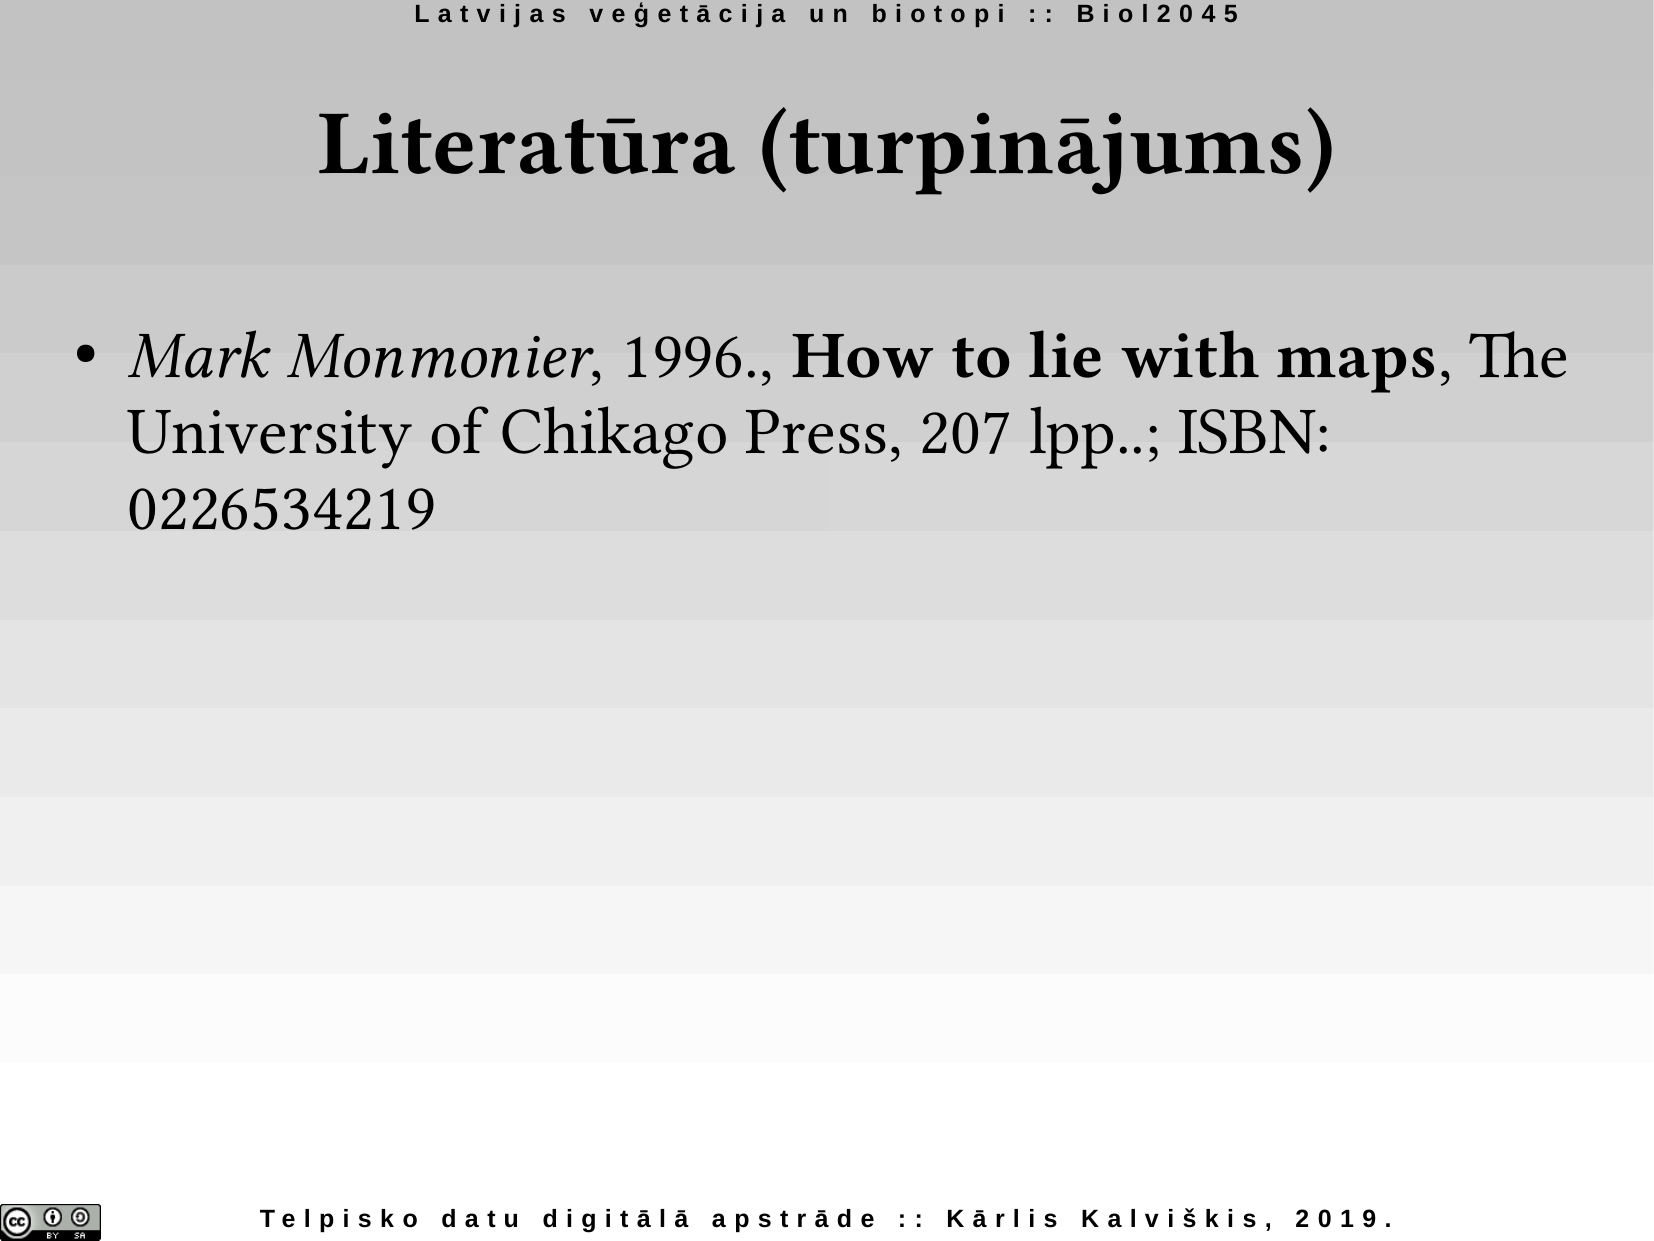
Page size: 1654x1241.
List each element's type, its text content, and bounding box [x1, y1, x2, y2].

title Literatūra (turpinājums) [0, 1, 1654, 287]
list Mark Monmonier, 1996., How to lie with maps, The University of Chikago Press, 207 lpp..; ISBN: 0226534219 [56, 317, 1600, 1175]
picture [0, 287, 1654, 1241]
